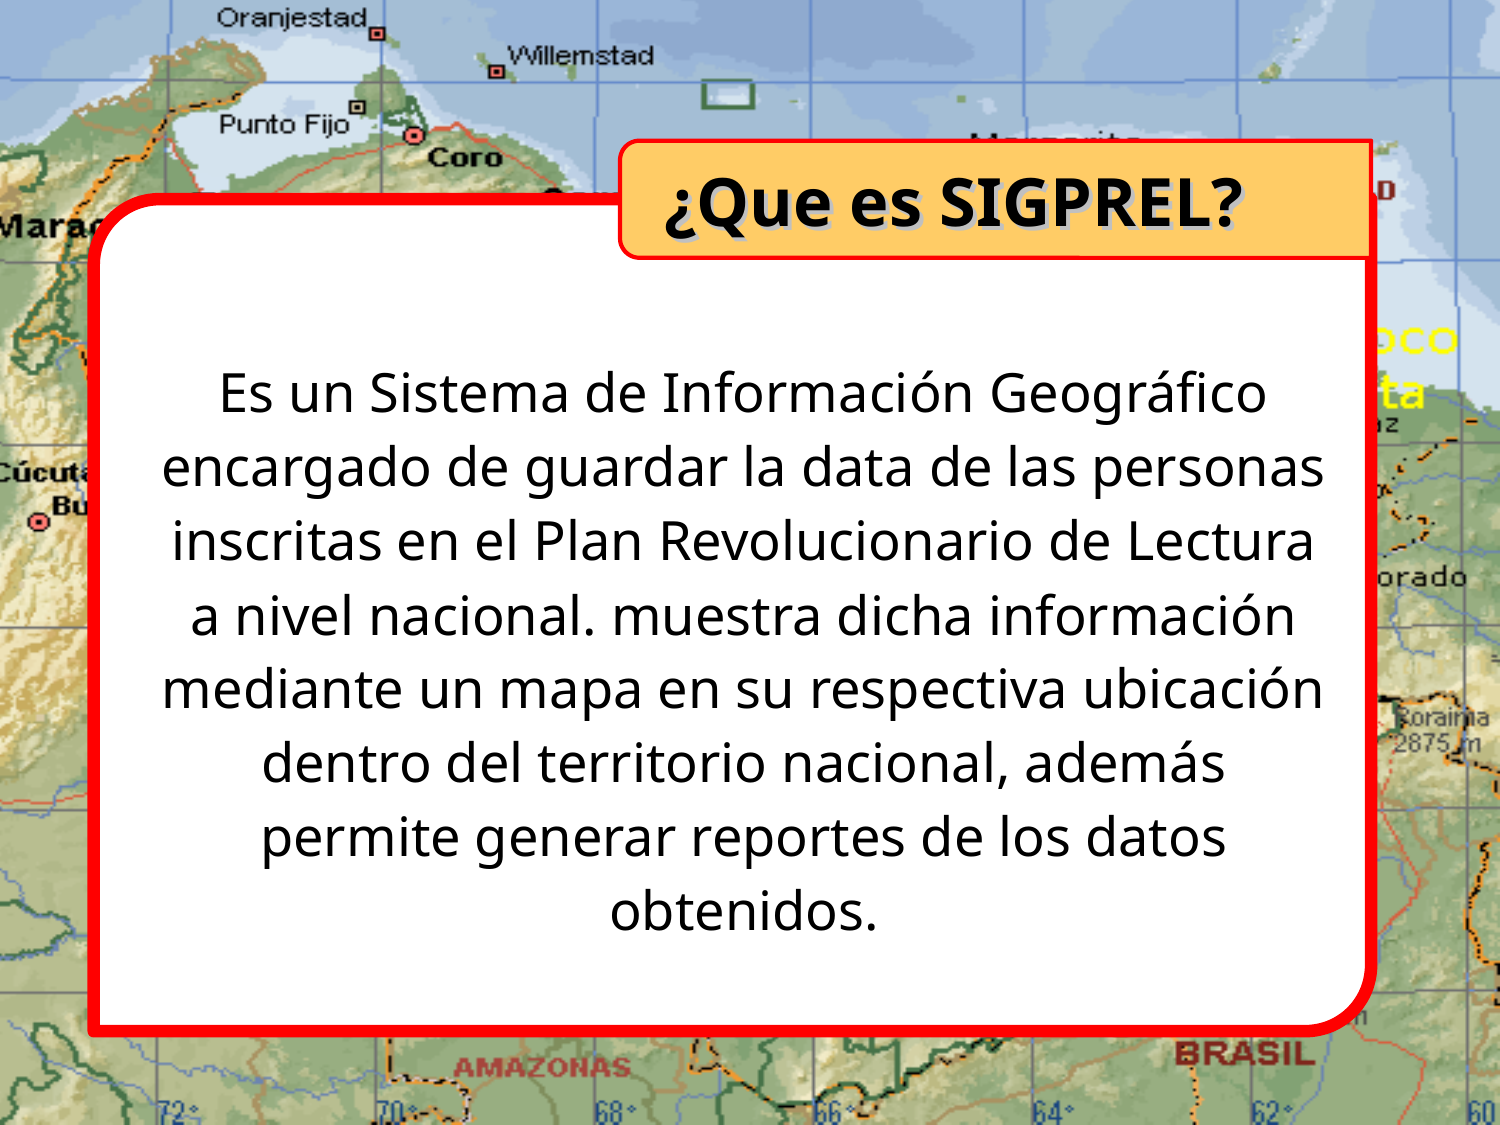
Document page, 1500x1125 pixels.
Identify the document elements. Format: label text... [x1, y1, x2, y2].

text_box [93, 140, 1372, 1032]
picture [0, 0, 1500, 1125]
text_box ¿Que es SIGPREL? [649, 147, 1418, 241]
text_box Es un Sistema de Información Geográfico encargado de guardar la data de las personas inscritas en el Plan Revolucionario de Lectura a nivel nacional. muestra dicha información mediante un mapa en su respectiva ubicación dentro del territorio nacional, además permite generar reportes de los datos obtenidos. [140, 347, 1348, 916]
